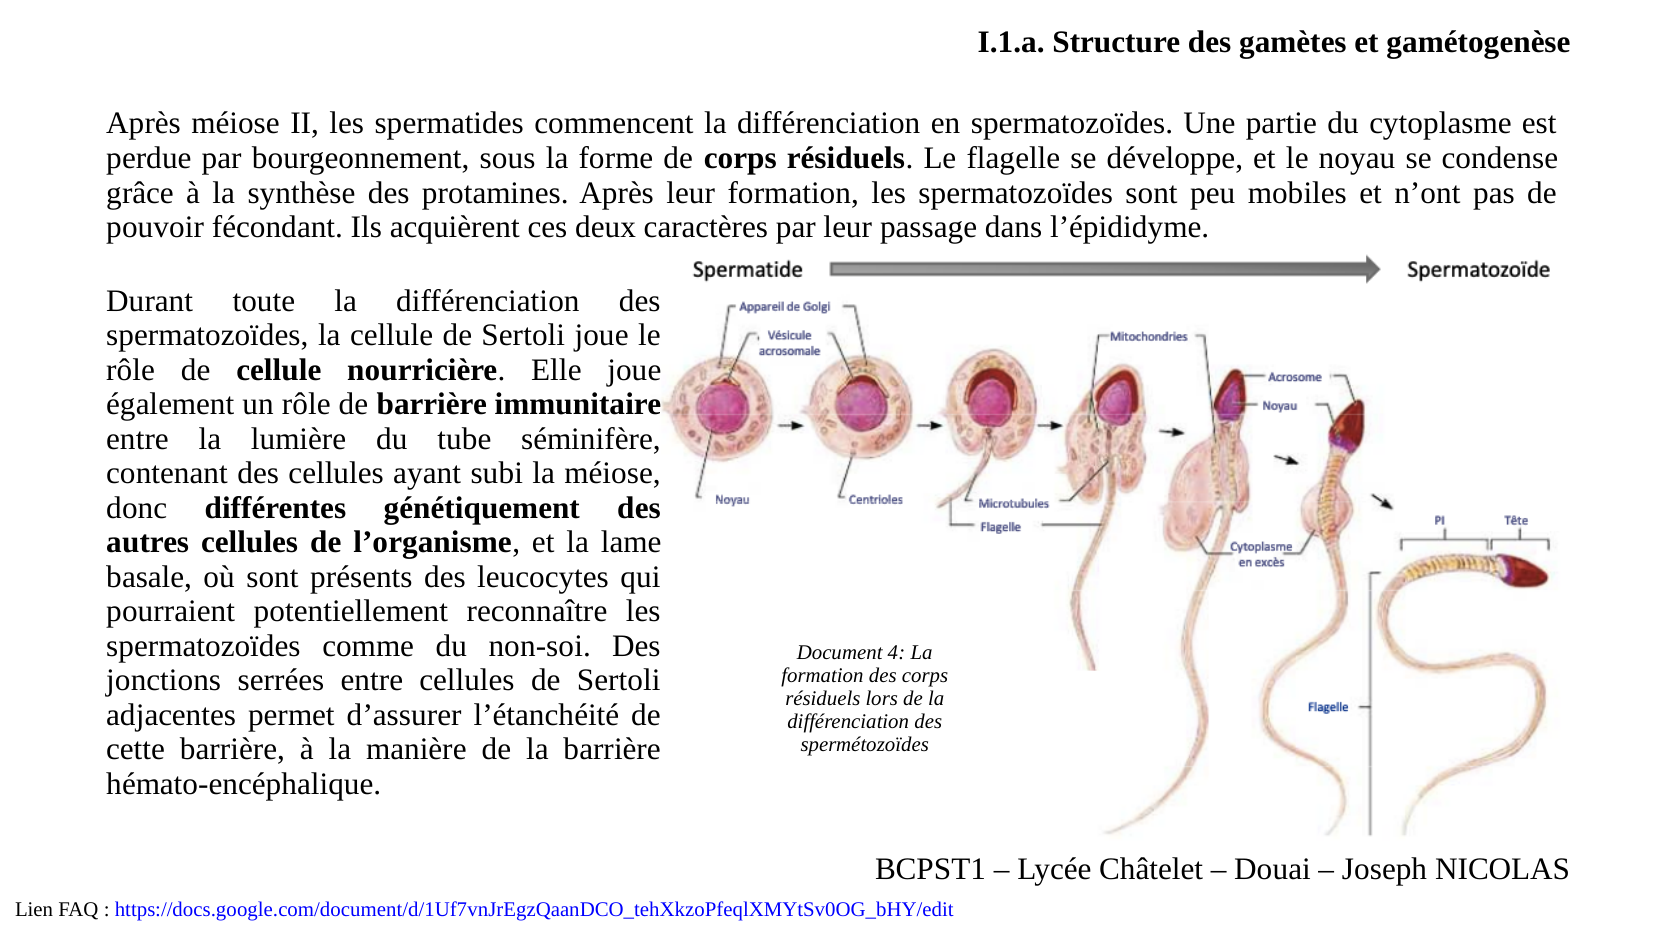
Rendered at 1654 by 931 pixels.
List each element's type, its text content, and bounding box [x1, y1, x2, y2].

text_box I.1.a. Structure des gamètes et gamétogenèse [401, 5, 1572, 78]
text_box Lien FAQ : https://docs.google.com/document/d/1Uf7vnJrEgzQaanDCO_tehXkzoPfeqlXMYtSv0OG_bHY/edit [0, 897, 993, 931]
picture [642, 247, 1606, 843]
text_box Durant toute la différenciation des spermatozoïdes, la cellule de Sertoli joue le rôle de cellule nourricière. Elle joue également un rôle de barrière immunitaire entre la lumière du tube séminifère, contenant des cellules ayant subi la méiose, donc différentes génétiquement des autres cellules de l’organisme, et la lame basale, où sont présents des leucocytes qui pourraient potentiellement reconnaître les spermatozoïdes comme du non-soi. Des jonctions serrées entre cellules de Sertoli adjacentes permet d’assurer l’étanchéité de cette barrière, à la manière de la barrière hémato-encéphalique. [106, 283, 662, 801]
text_box Document 4: La formation des corps résiduels lors de la différenciation des spermétozoïdes [772, 617, 957, 780]
text_box BCPST1 – Lycée Châtelet – Douai – Joseph NICOLAS [637, 832, 1571, 905]
text_box Après méiose II, les spermatides commencent la différenciation en spermatozoïdes. Une partie du cytoplasme est perdue par bourgeonnement, sous la forme de corps résiduels. Le flagelle se développe, et le noyau se condense grâce à la synthèse des protamines. Après leur formation, les spermatozoïdes sont peu mobiles et n’ont pas de pouvoir fécondant. Ils acquièrent ces deux caractères par leur passage dans l’épididyme. [106, 106, 1560, 283]
